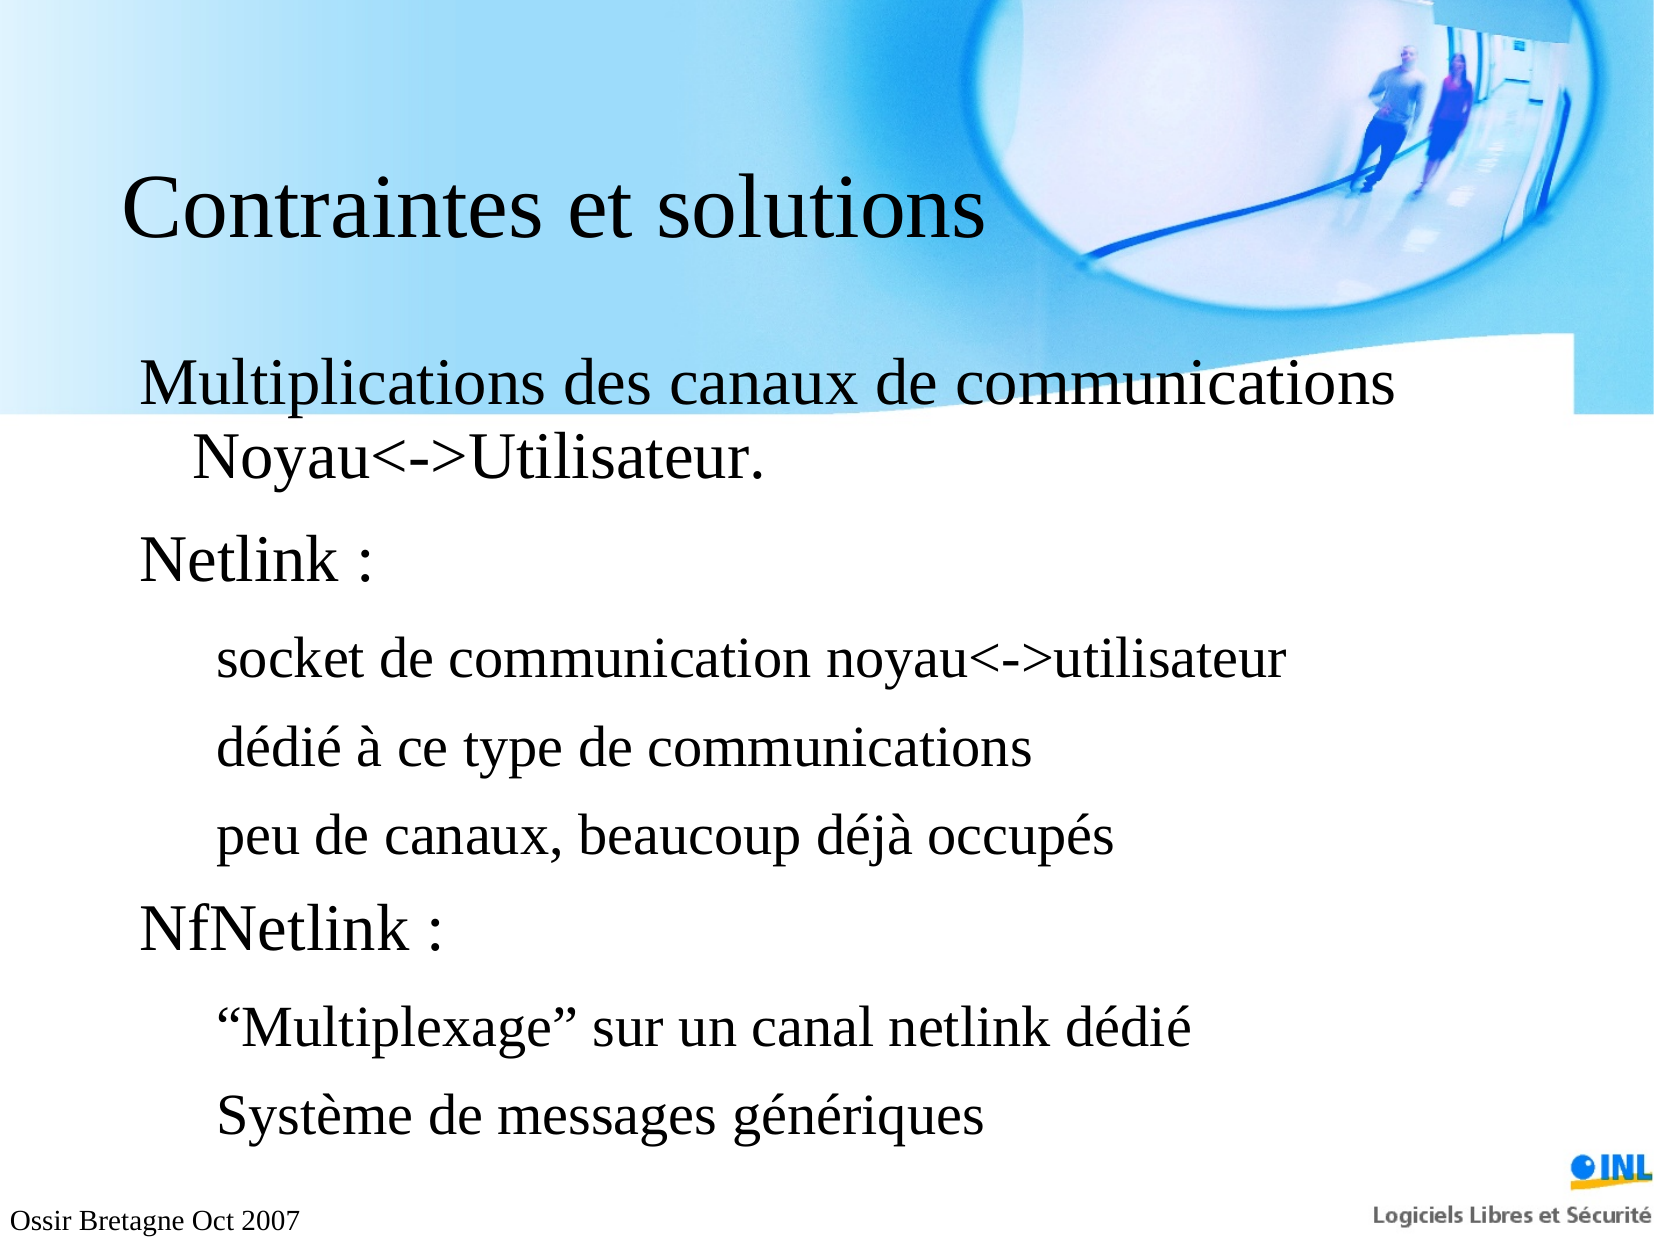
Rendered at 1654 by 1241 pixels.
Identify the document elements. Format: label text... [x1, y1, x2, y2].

title Contraintes et solutions [121, 102, 1534, 311]
picture [0, 0, 1654, 1241]
list Multiplications des canaux de communications Noyau<->Utilisateur. Netlink : socket de communication noyau<->utilisateur dédié à ce type de communications peu de canaux, beaucoup déjà occupés NfNetlink : “Multiplexage” sur un canal netlink dédié Système de messages génériques [121, 344, 1534, 1241]
